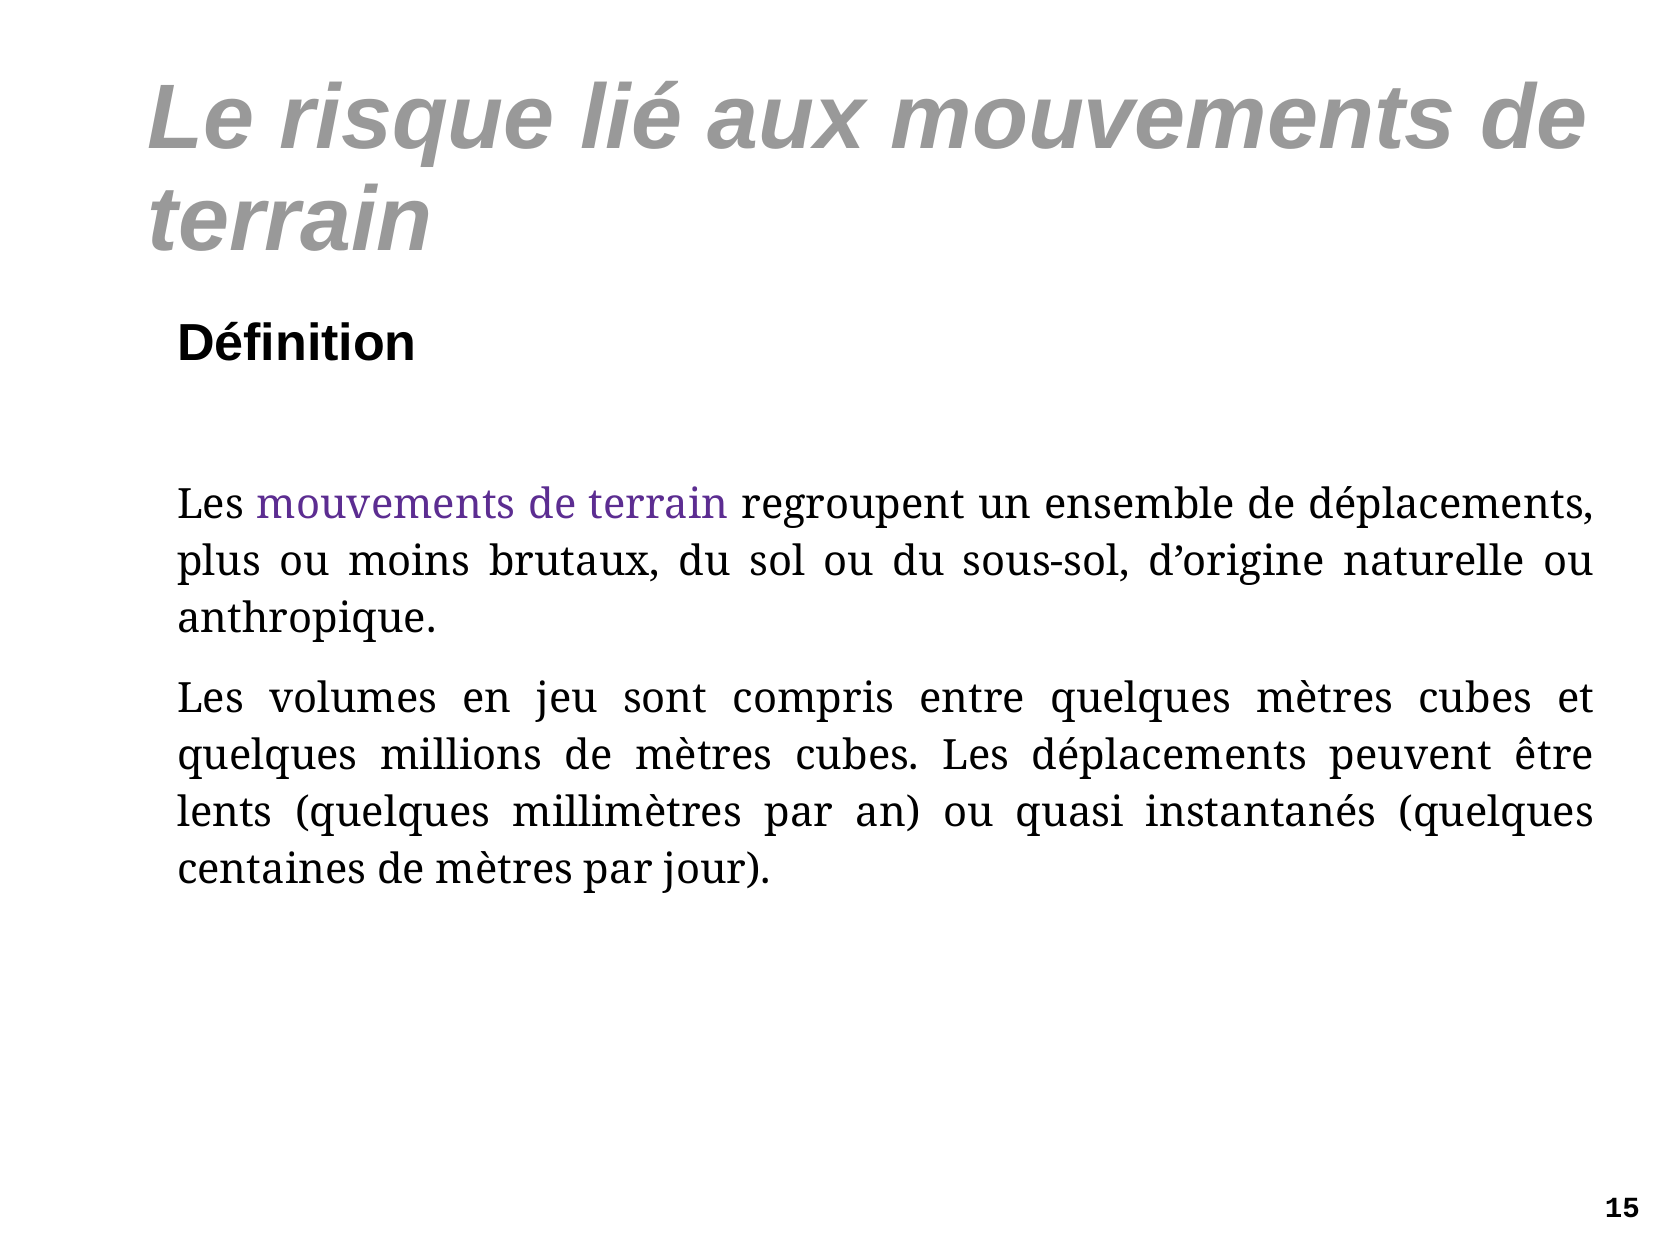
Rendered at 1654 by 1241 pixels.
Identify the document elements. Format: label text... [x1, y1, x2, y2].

title Le risque lié aux mouvements de terrain [147, 65, 1625, 271]
list Définition Les mouvements de terrain regroupent un ensemble de déplacements, plus ou moins brutaux, du sol ou du sous-sol, d’origine naturelle ou anthropique. Les volumes en jeu sont compris entre quelques mètres cubes et quelques millions de mètres cubes. Les déplacements peuvent être lents (quelques millimètres par an) ou quasi instantanés (quelques centaines de mètres par jour). [177, 312, 1595, 1123]
